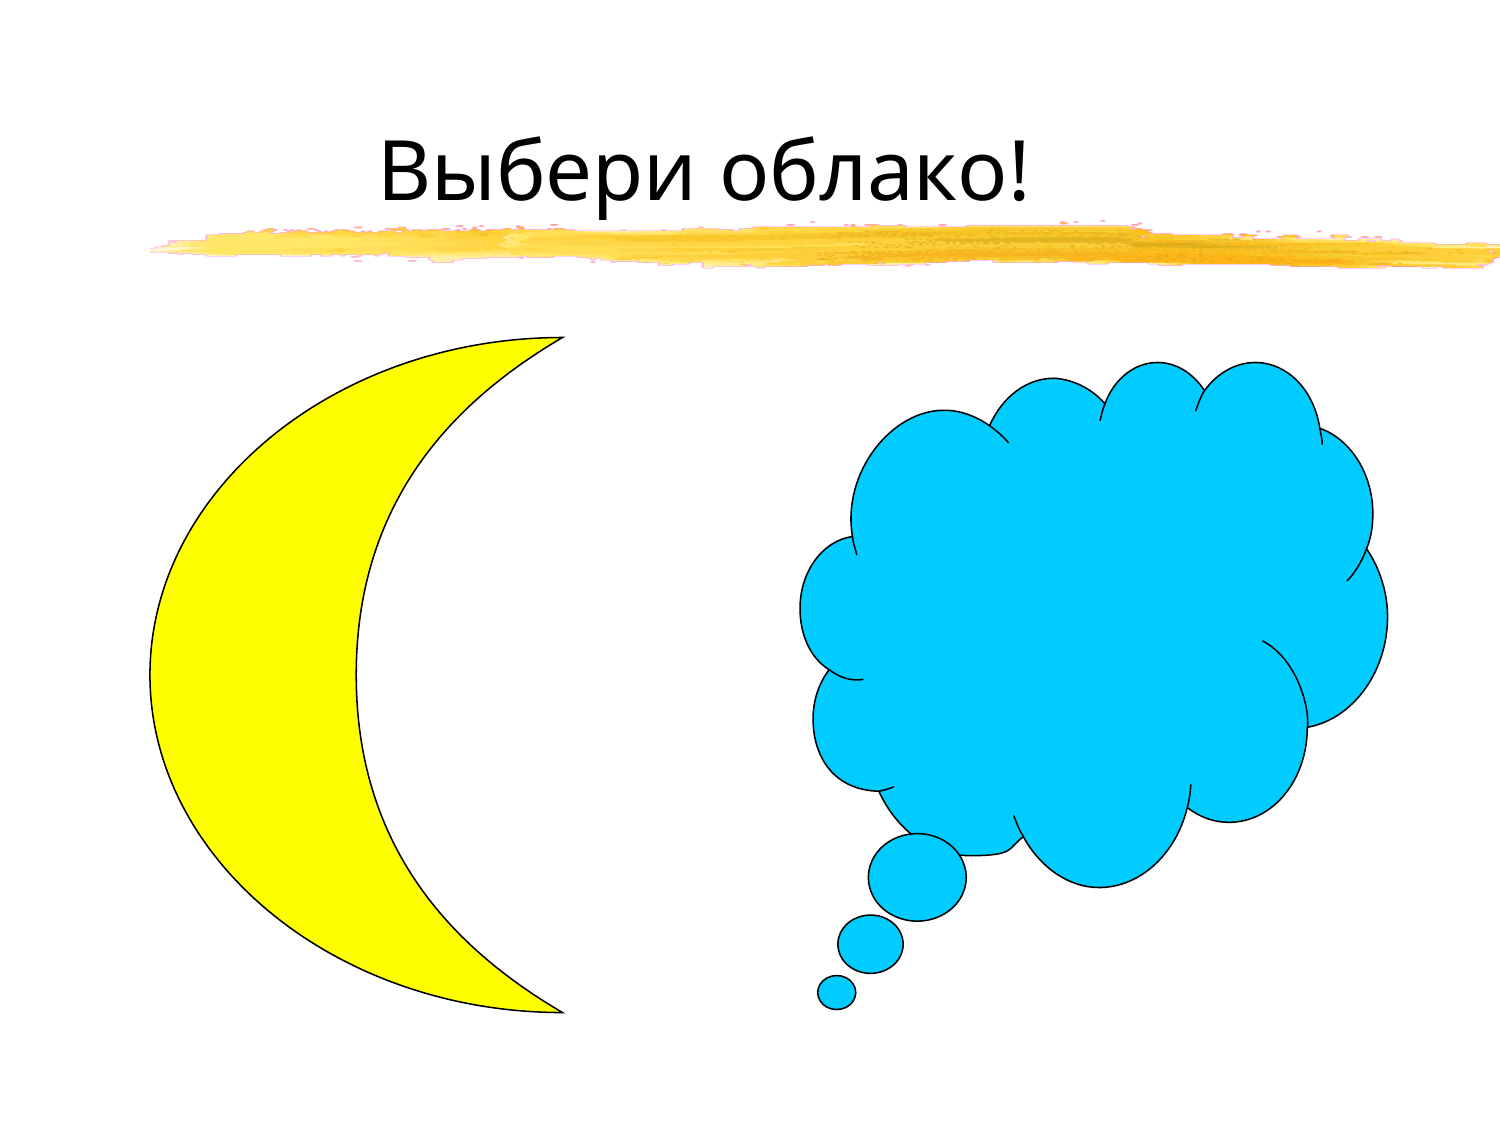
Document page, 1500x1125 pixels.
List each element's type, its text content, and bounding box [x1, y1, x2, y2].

text_box [800, 362, 1388, 922]
text_box [149, 337, 563, 1013]
picture [150, 215, 1500, 279]
title Выбери облако! [66, 37, 1342, 225]
text_box [837, 915, 904, 974]
text_box [817, 975, 856, 1010]
